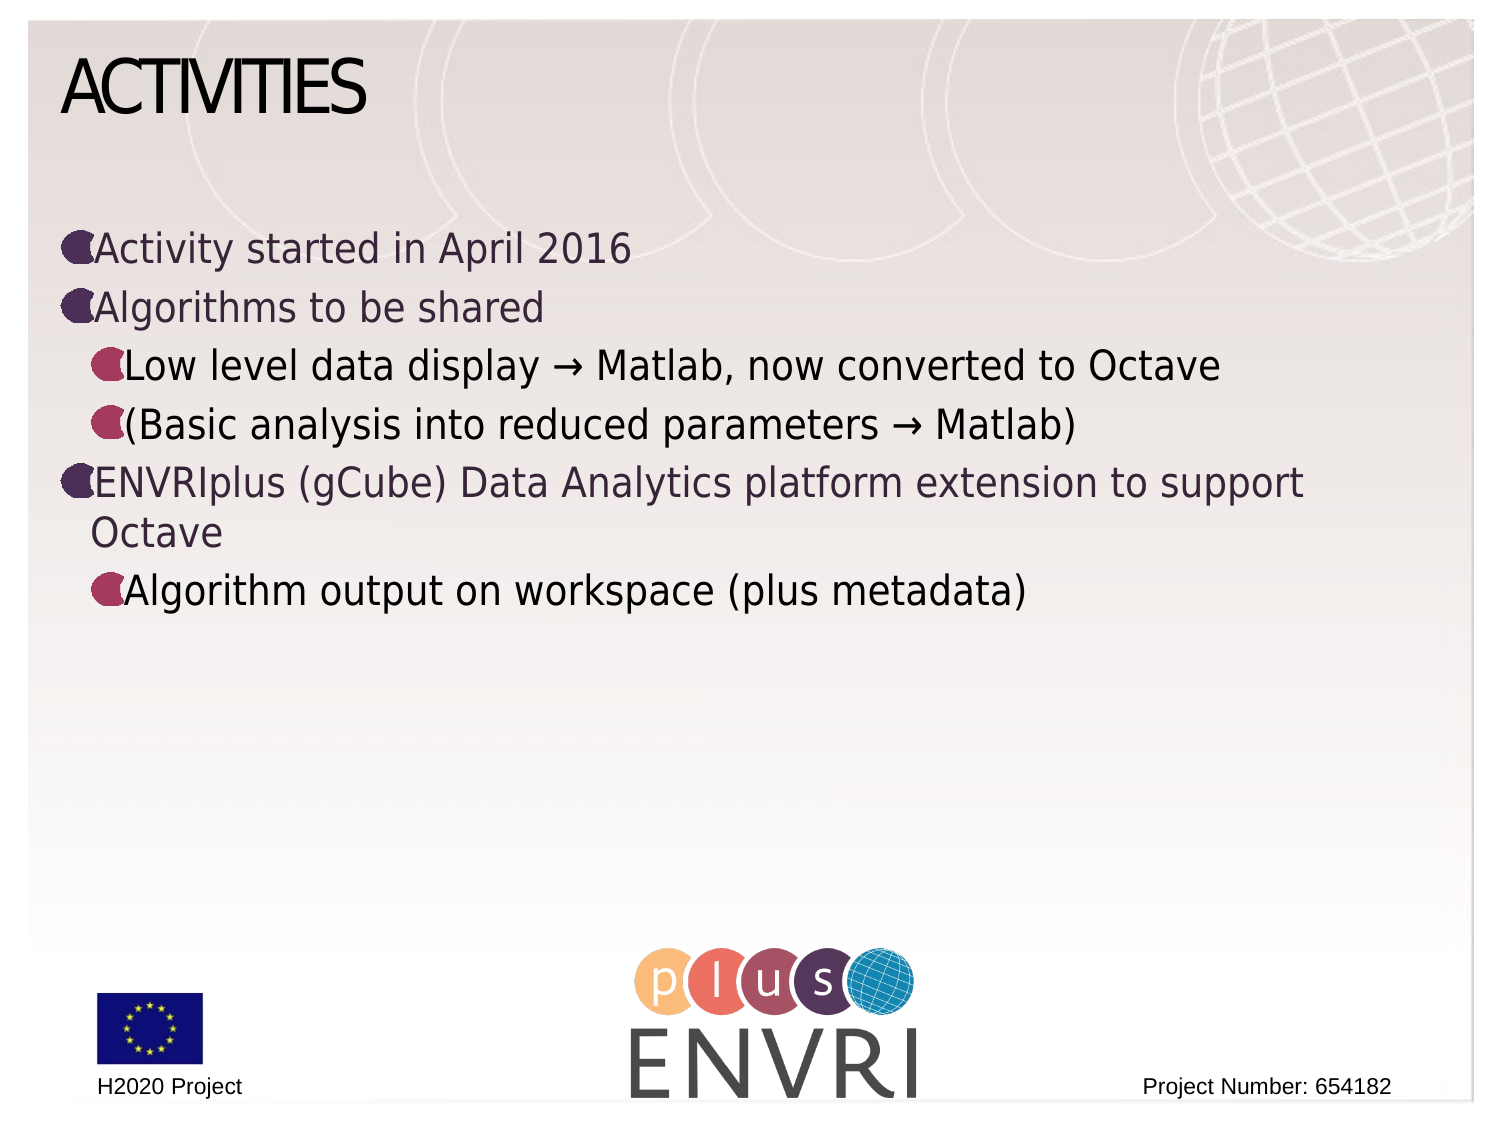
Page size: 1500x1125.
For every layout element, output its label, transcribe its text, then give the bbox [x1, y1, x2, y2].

list Activity started in April 2016 Algorithms to be shared Low level data display → Matlab, now converted to Octave (Basic analysis into reduced parameters → Matlab) ENVRIplus (gCube) Data Analytics platform extension to support Octave Algorithm output on workspace (plus metadata) [45, 214, 1450, 901]
picture [28, 19, 1474, 1106]
title Activities [45, 59, 1452, 198]
